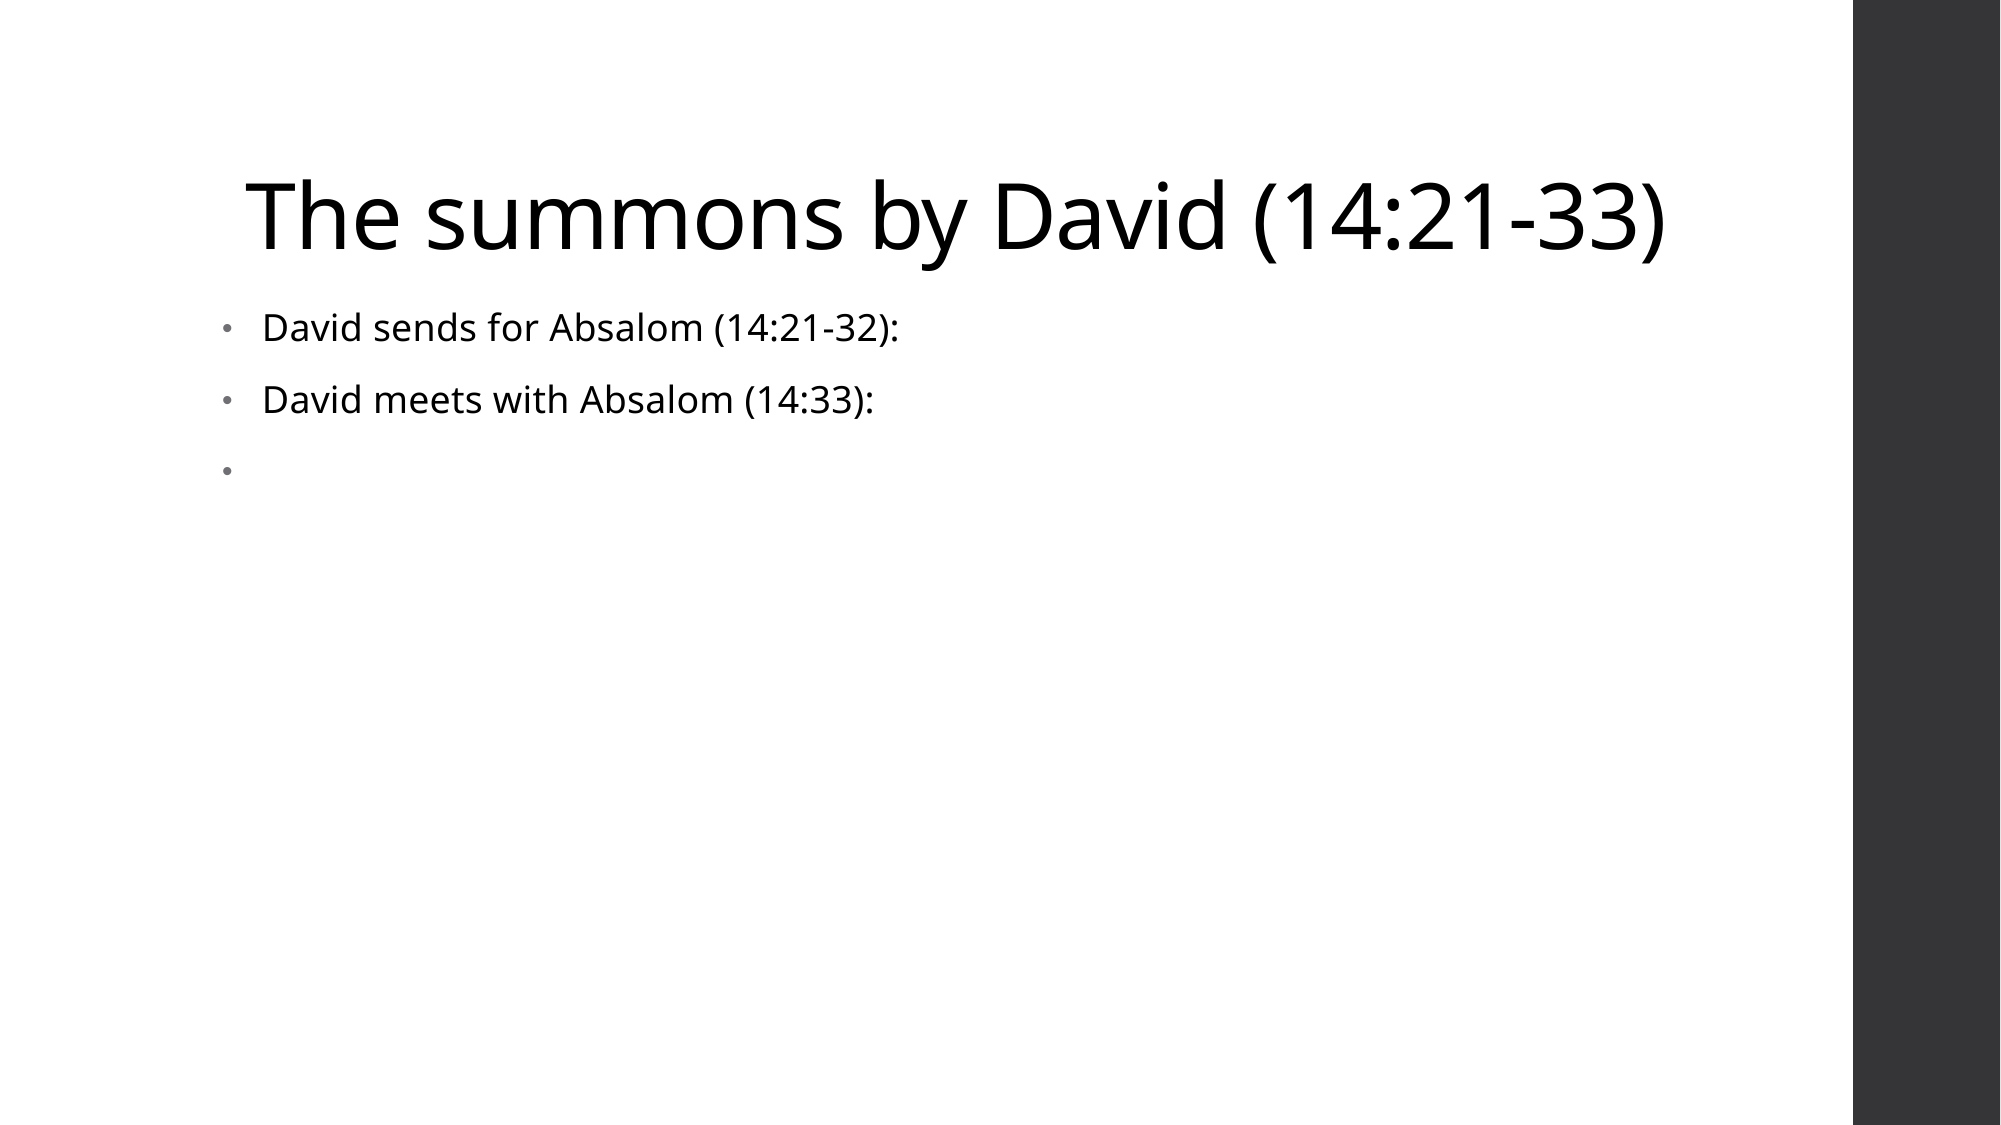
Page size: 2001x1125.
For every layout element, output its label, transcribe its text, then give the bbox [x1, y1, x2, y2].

title The summons by David (14:21-33) [206, 60, 1797, 278]
list David sends for Absalom (14:21-32): David meets with Absalom (14:33): [206, 299, 1617, 1014]
